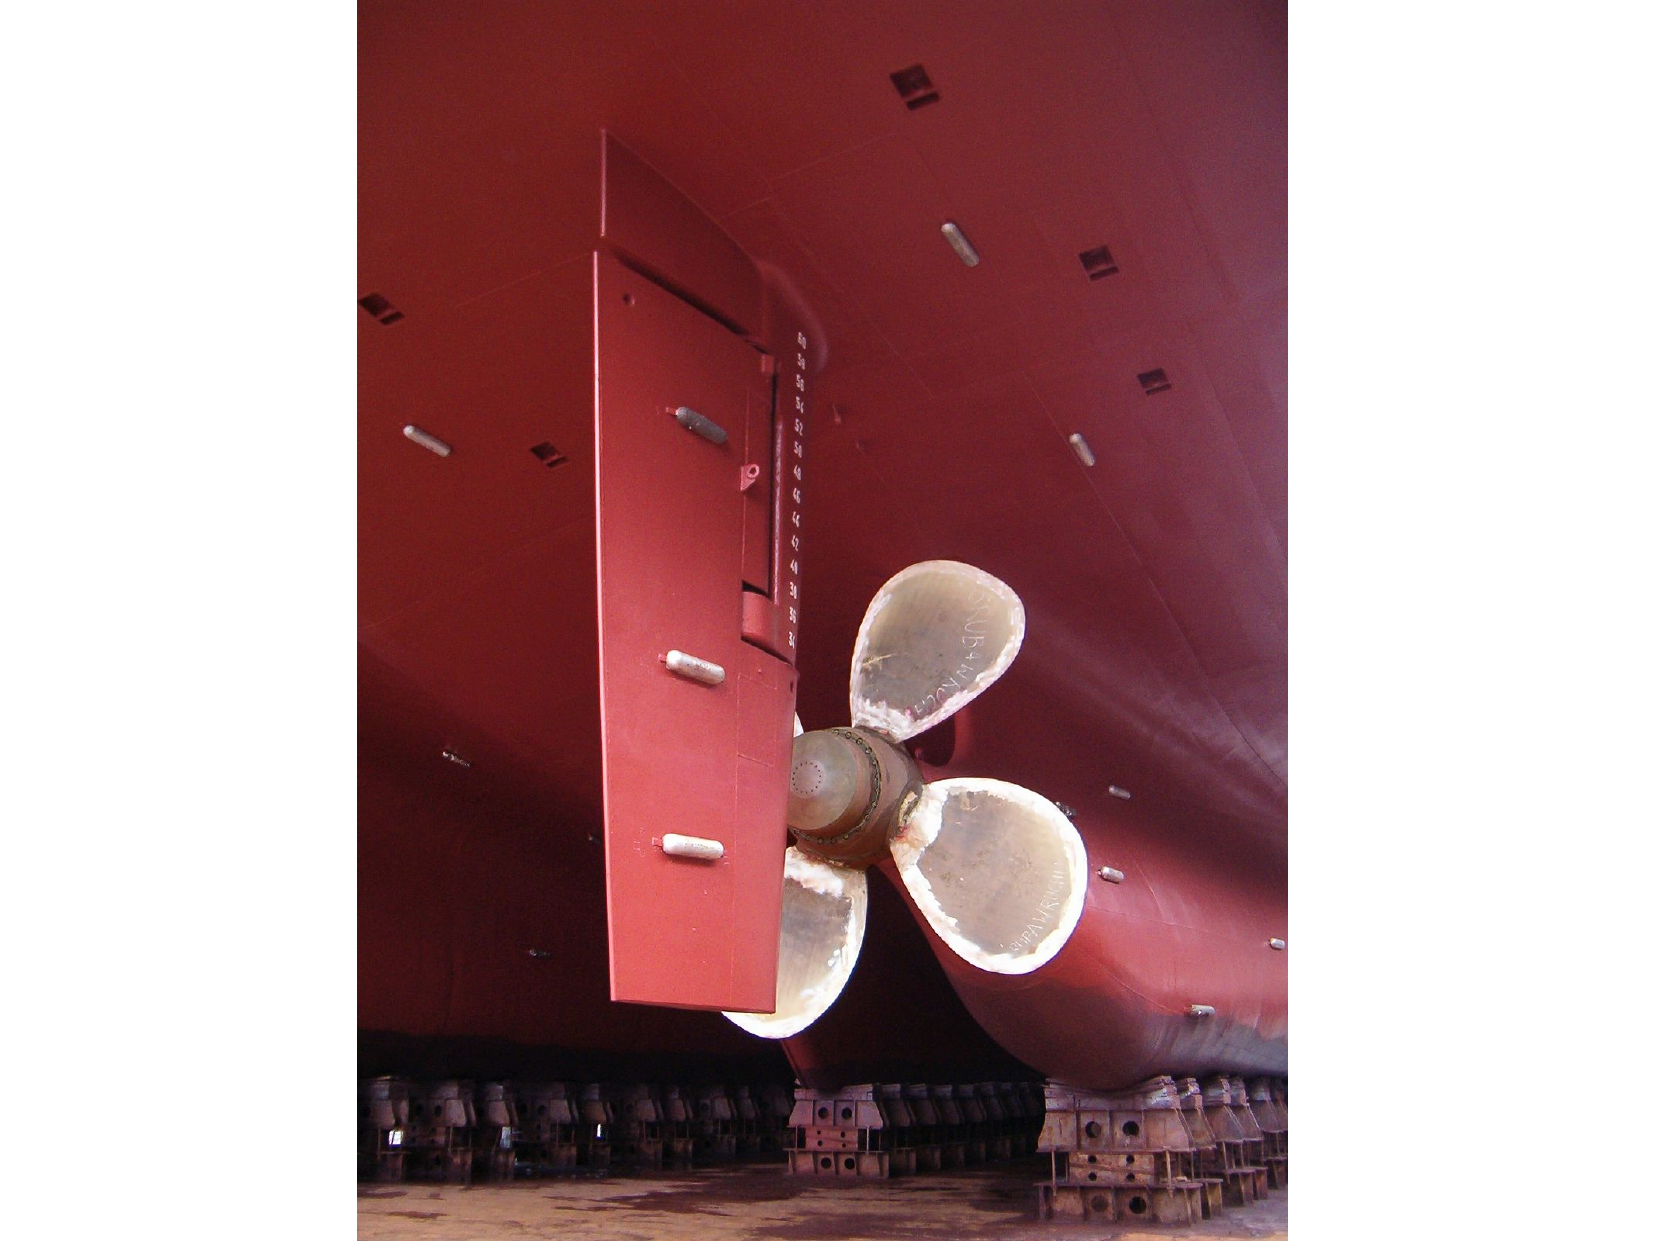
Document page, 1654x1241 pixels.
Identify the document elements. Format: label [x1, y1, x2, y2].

picture [357, 0, 1288, 1241]
